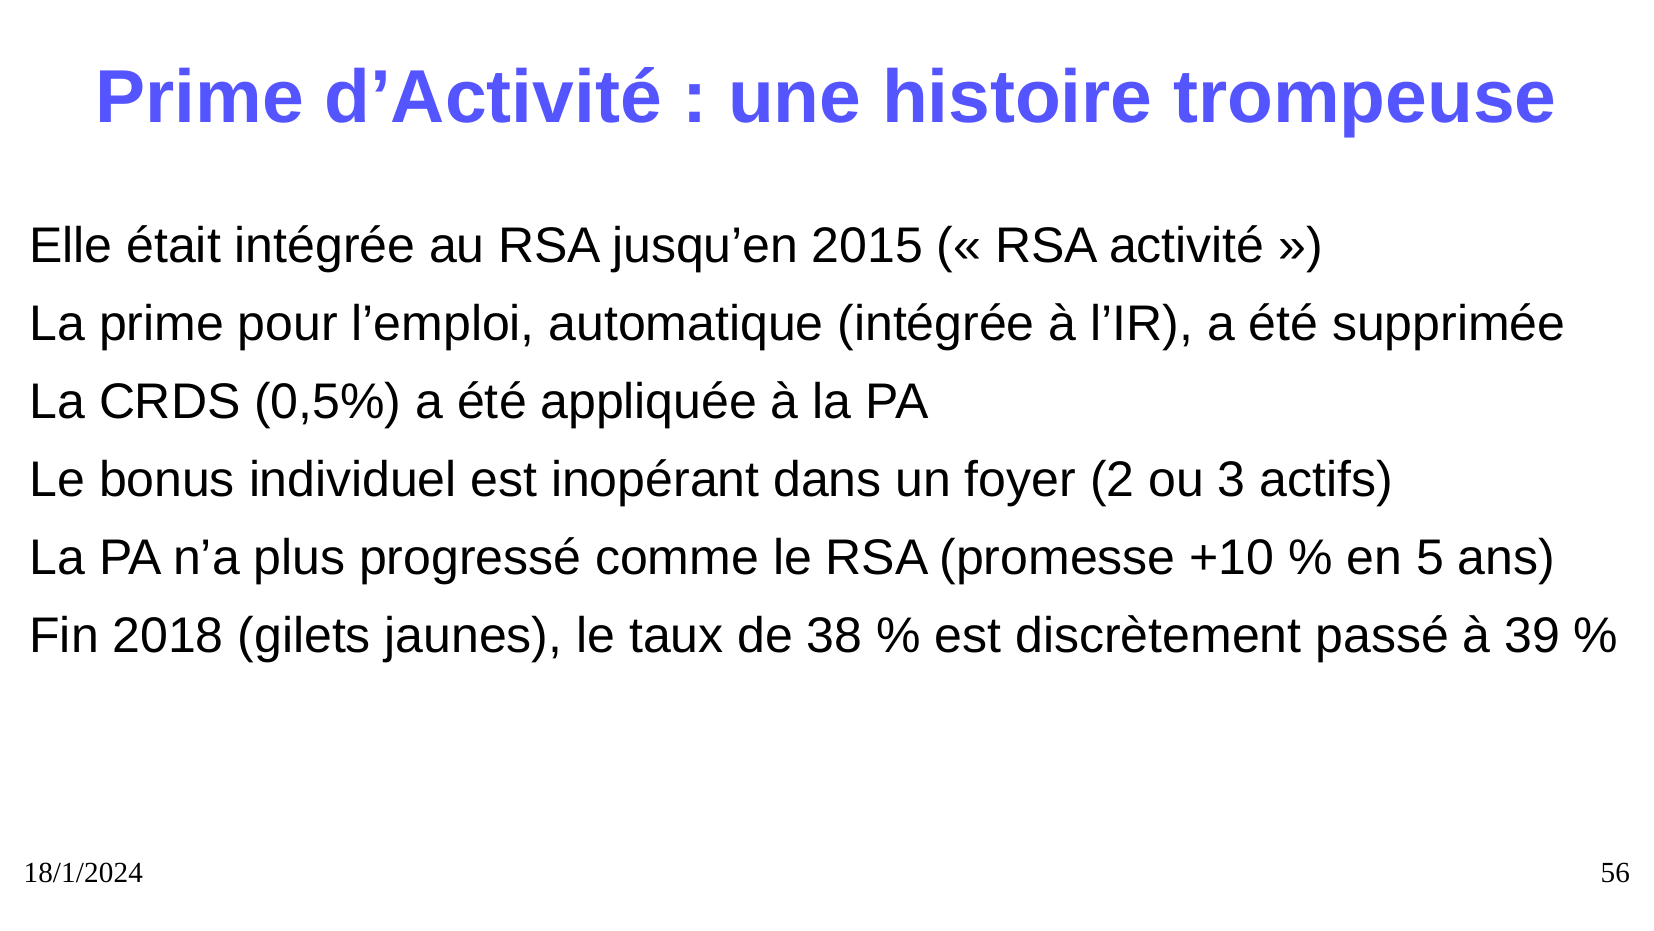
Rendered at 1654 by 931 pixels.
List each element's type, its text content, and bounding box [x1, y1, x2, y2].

list Elle était intégrée au RSA jusqu’en 2015 (« RSA activité ») La prime pour l’emploi, automatique (intégrée à l’IR), a été supprimée La CRDS (0,5%) a été appliquée à la PA Le bonus individuel est inopérant dans un foyer (2 ou 3 actifs) La PA n’a plus progressé comme le RSA (promesse +10 % en 5 ans) Fin 2018 (gilets jaunes), le taux de 38 % est discrètement passé à 39 % [29, 217, 1625, 758]
title Prime d’Activité : une histoire trompeuse [82, 37, 1571, 156]
